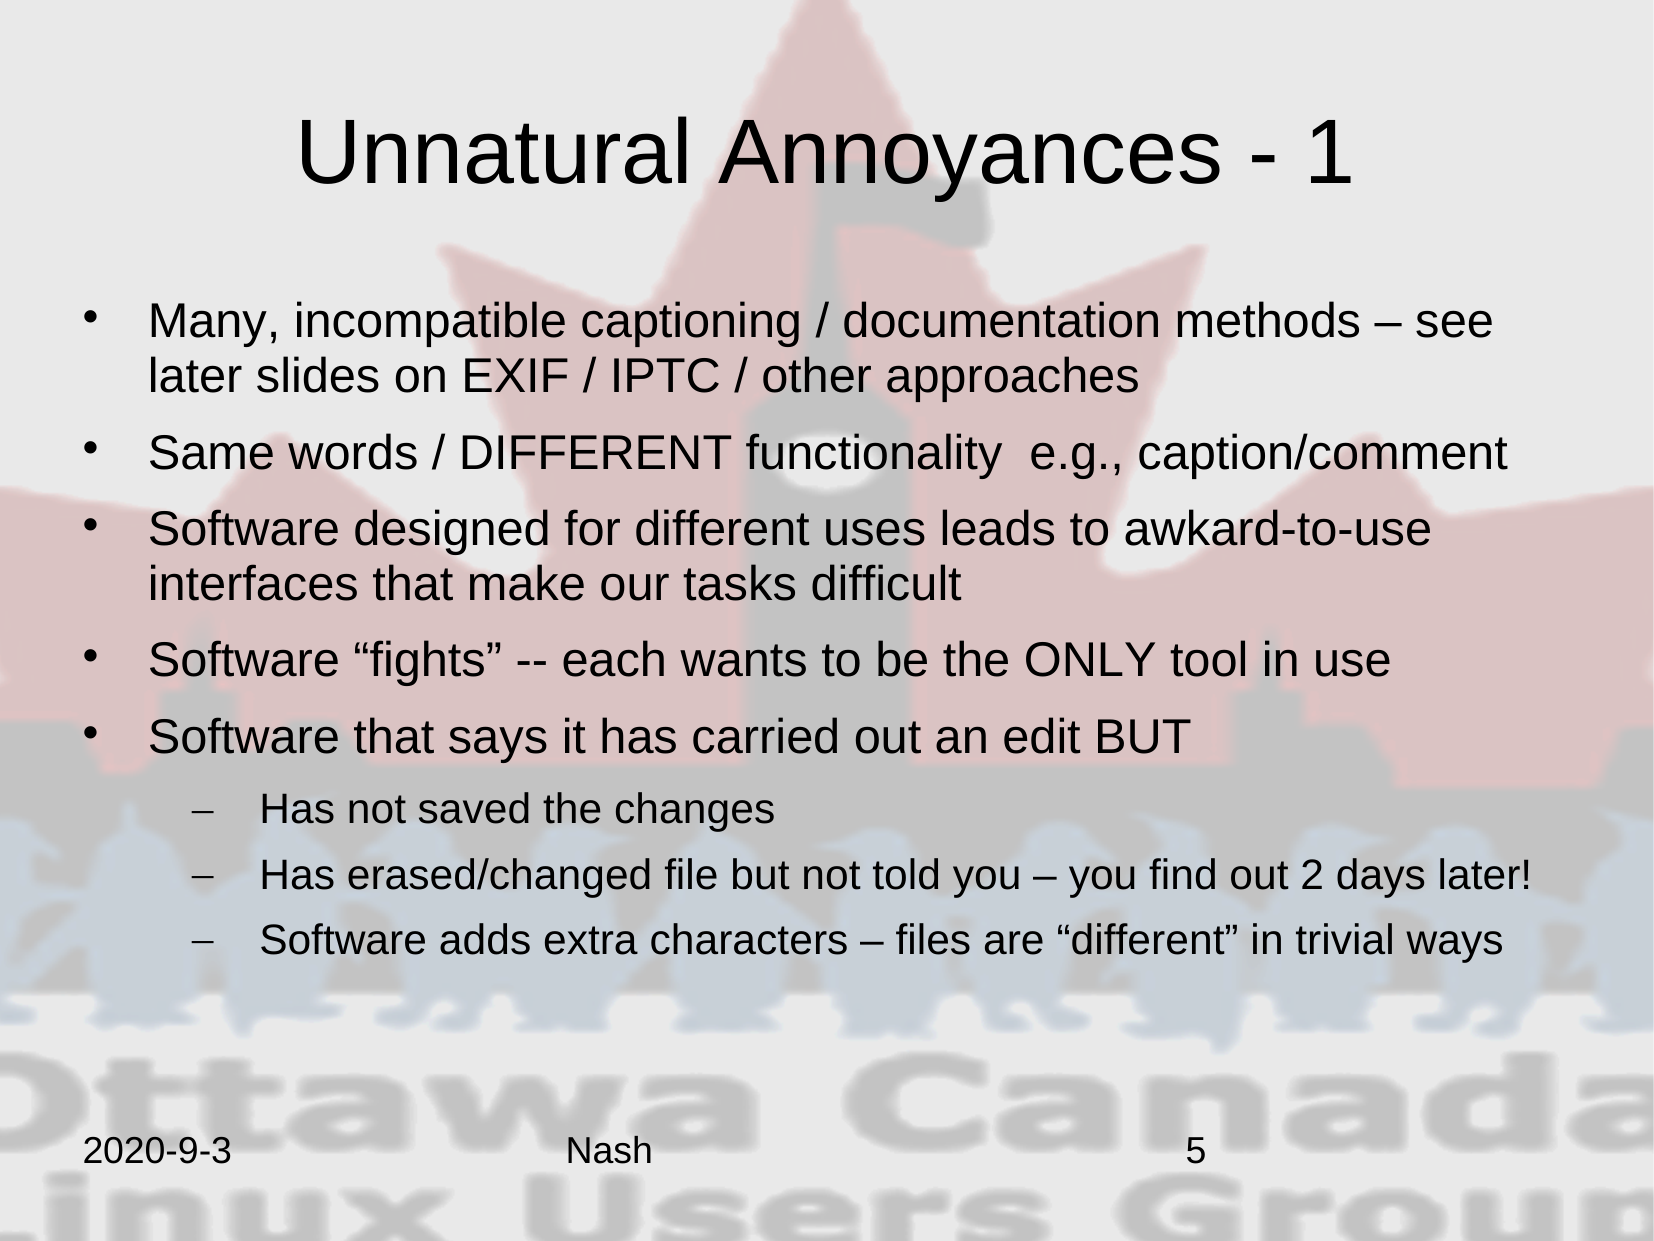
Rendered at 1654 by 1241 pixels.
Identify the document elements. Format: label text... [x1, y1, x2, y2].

list Many, incompatible captioning / documentation methods – see later slides on EXIF / IPTC / other approaches Same words / DIFFERENT functionality e.g., caption/comment Software designed for different uses leads to awkard-to-use interfaces that make our tasks difficult Software “fights” -- each wants to be the ONLY tool in use Software that says it has carried out an edit BUT Has not saved the changes Has erased/changed file but not told you – you find out 2 days later! Software adds extra characters – files are “different” in trivial ways [82, 290, 1571, 1010]
title Unnatural Annoyances - 1 [82, 49, 1571, 257]
picture [0, 0, 1654, 1241]
